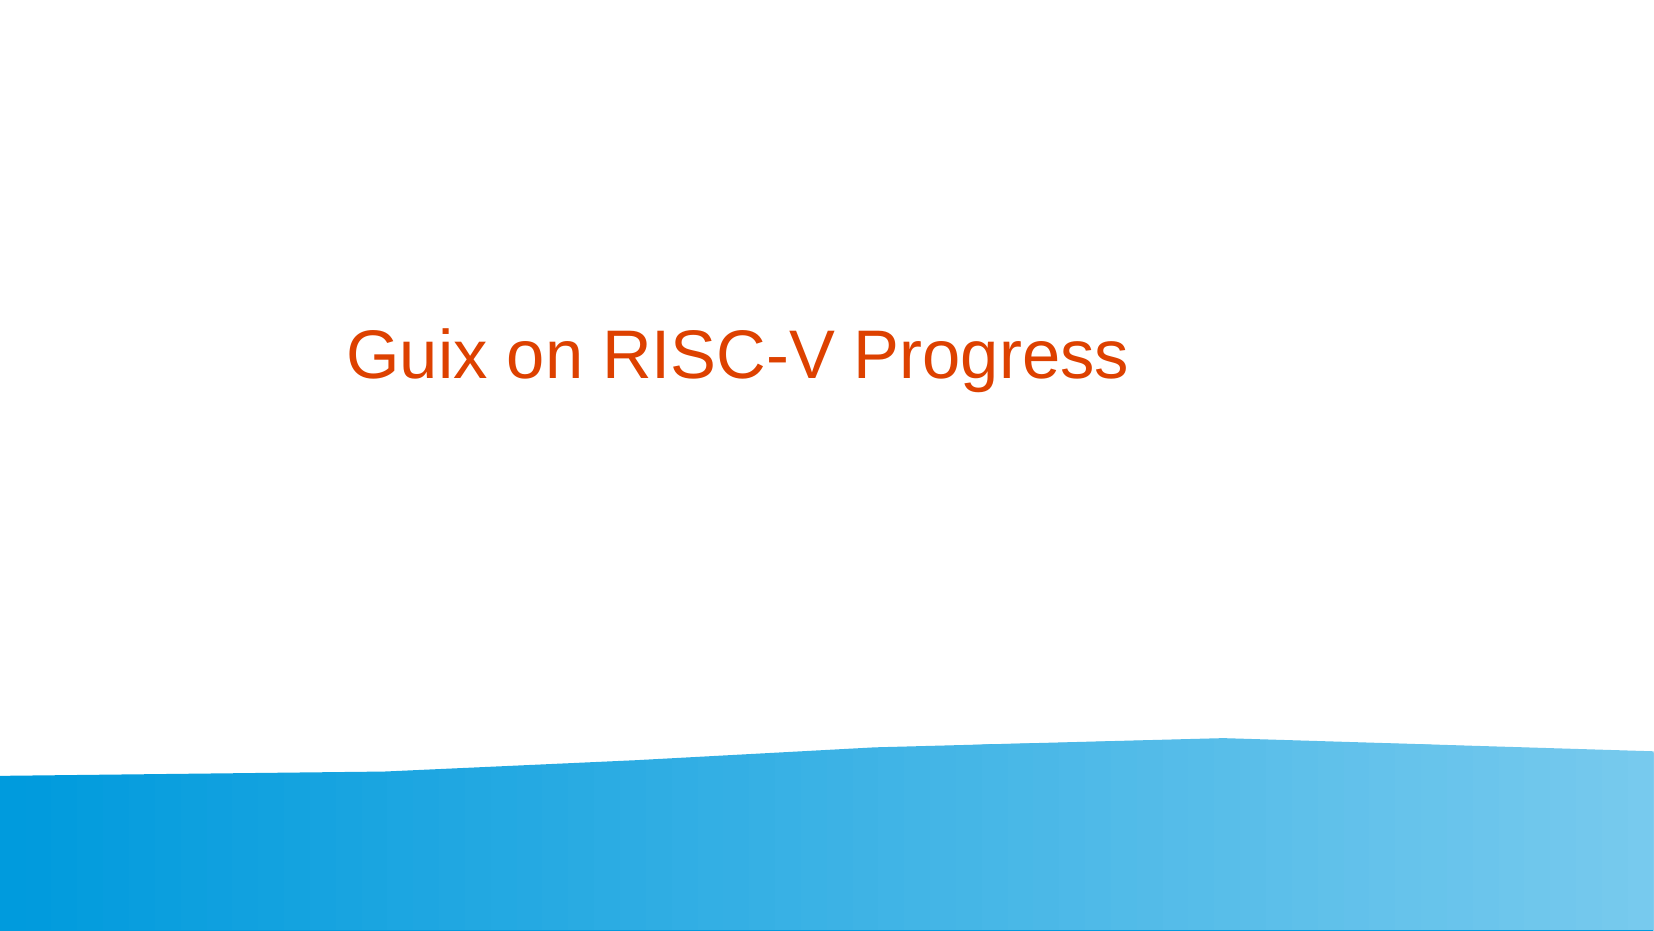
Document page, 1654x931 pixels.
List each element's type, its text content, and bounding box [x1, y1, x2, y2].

title Guix on RISC-V Progress [0, 265, 1477, 443]
